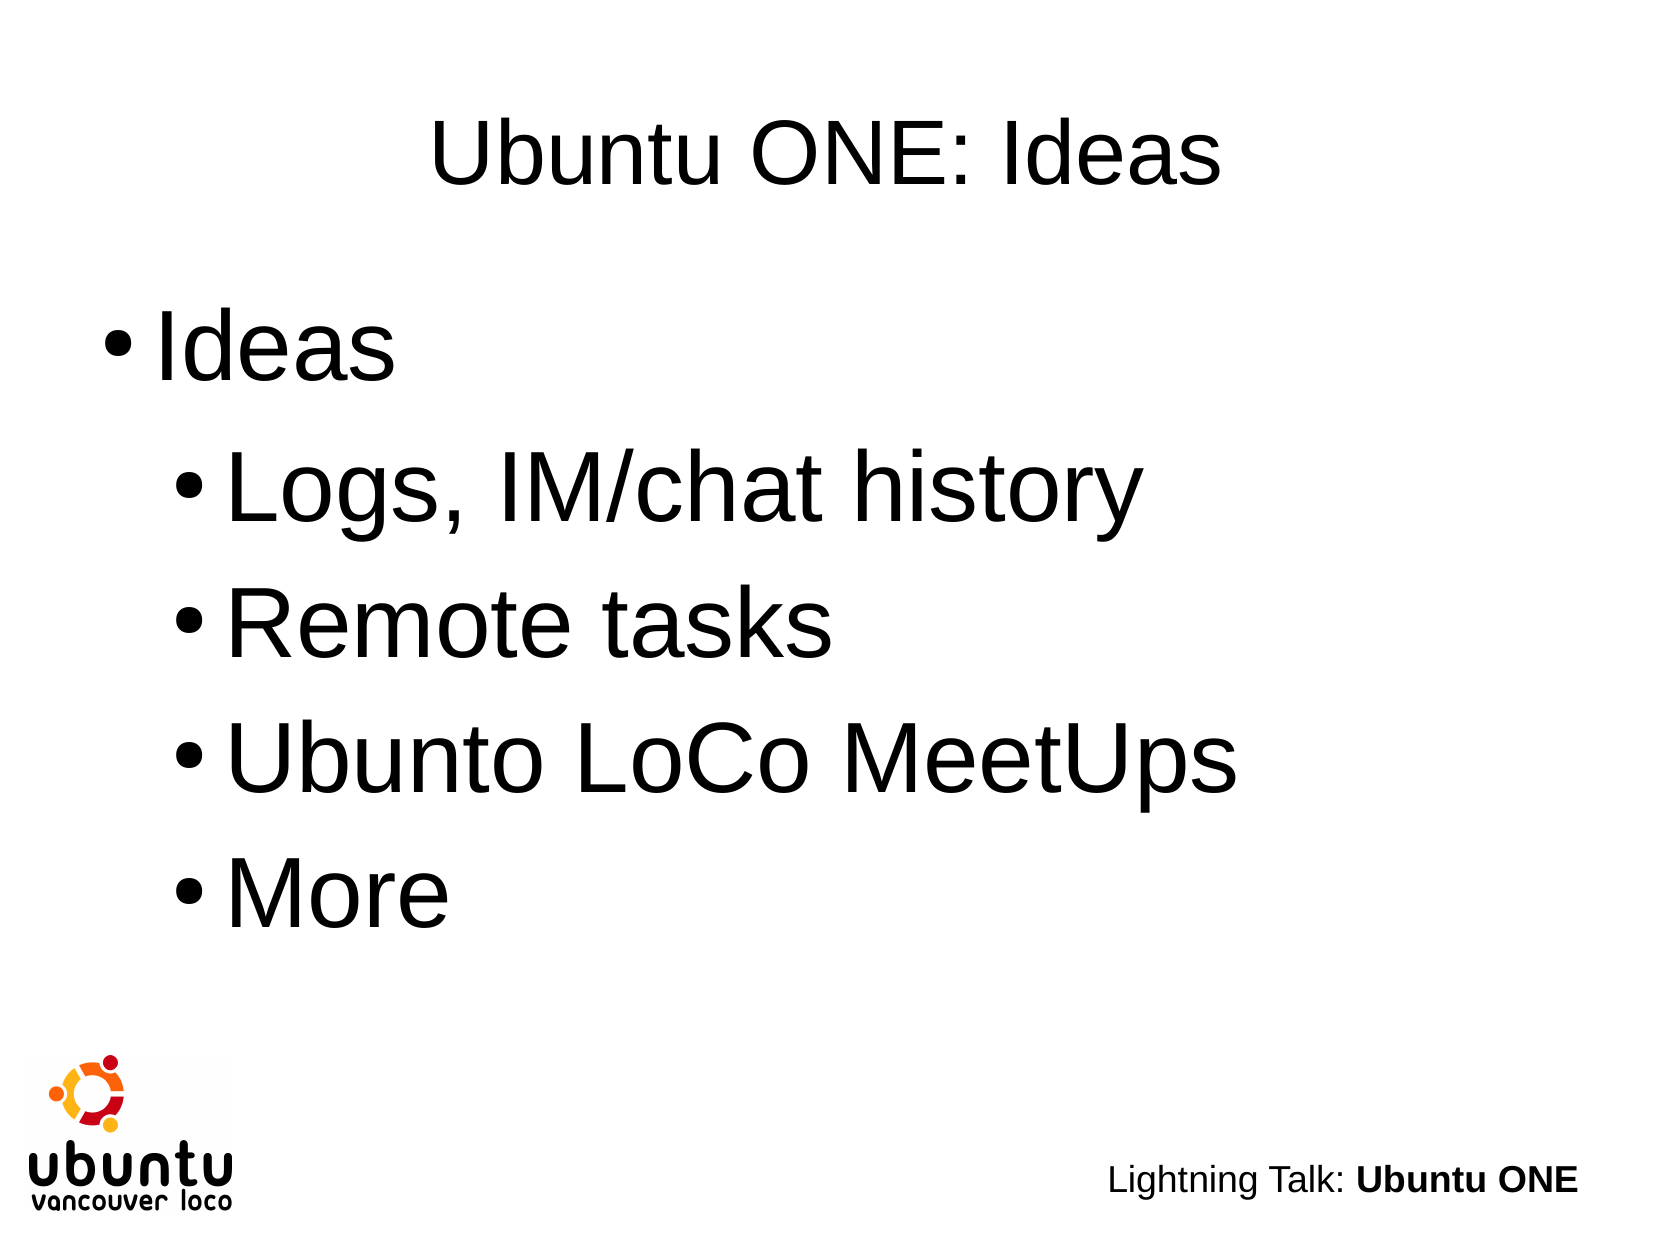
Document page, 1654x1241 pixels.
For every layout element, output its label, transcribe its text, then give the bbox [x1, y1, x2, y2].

title Ubuntu ONE: Ideas [82, 56, 1571, 250]
picture [29, 1055, 232, 1211]
list Ideas Logs, IM/chat history Remote tasks Ubunto LoCo MeetUps More [82, 290, 1571, 1109]
